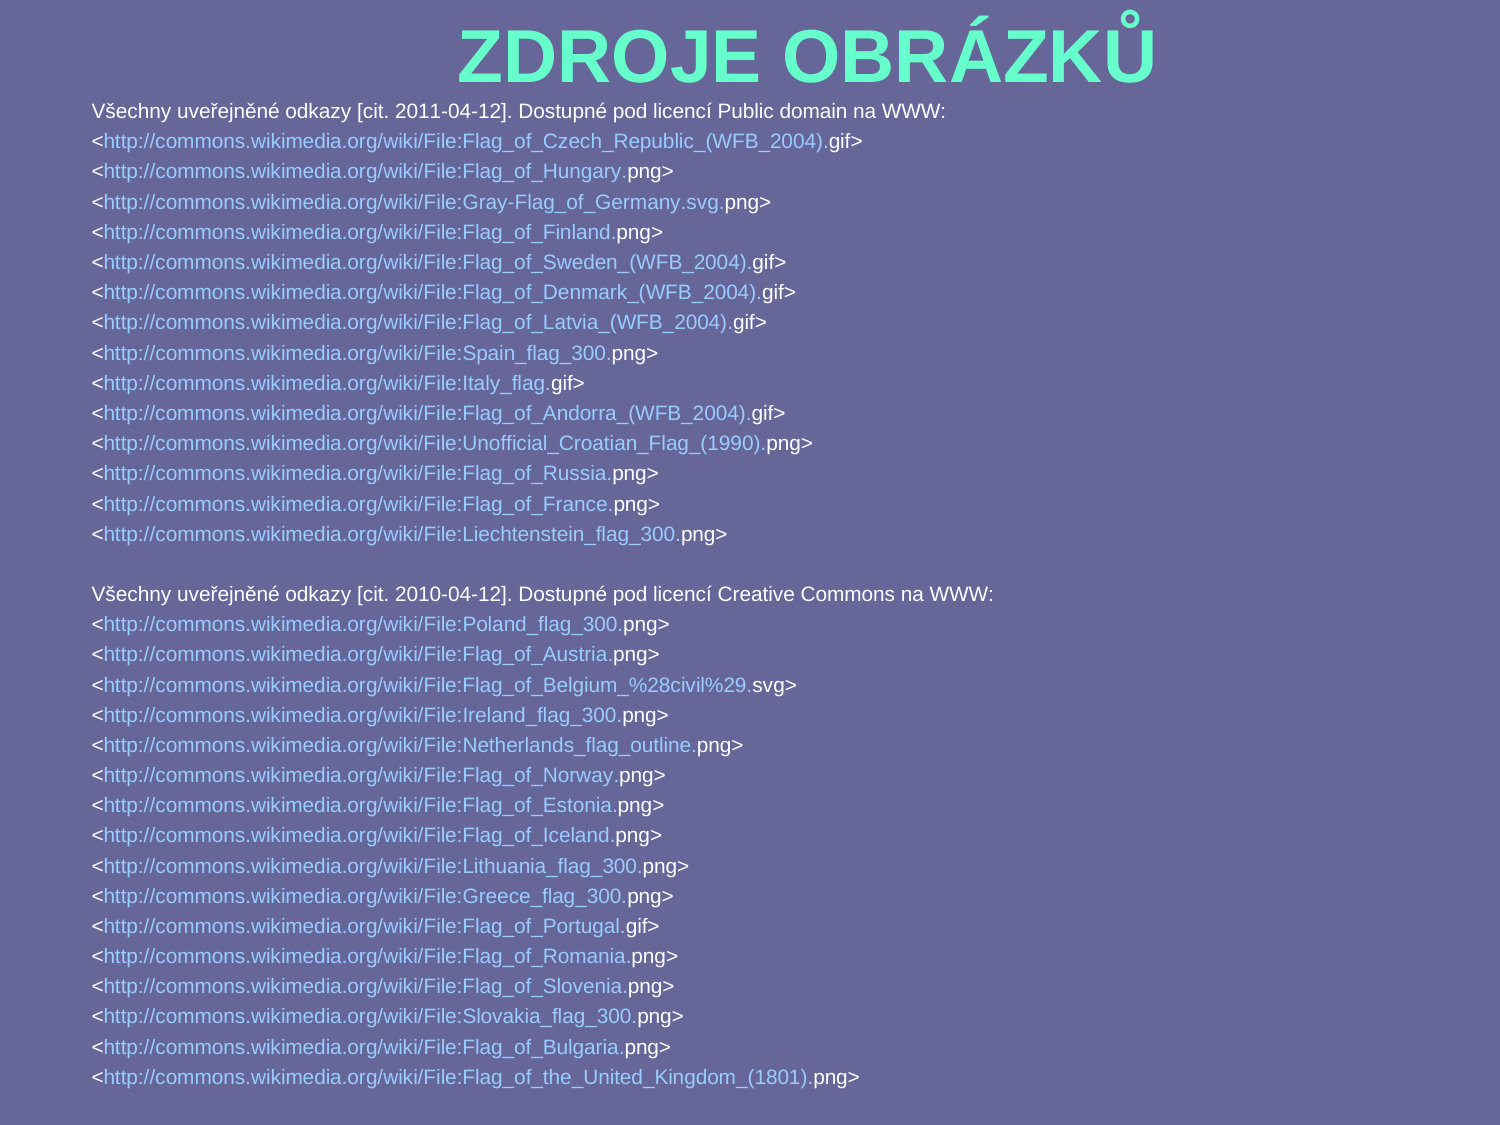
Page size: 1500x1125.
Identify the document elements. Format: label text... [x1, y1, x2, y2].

text_box ZDROJE OBRÁZKŮ [0, 0, 1286, 261]
table_cell [77, 1096, 1427, 1125]
table_header Všechny uveřejněné odkazy [cit. 2011-04-12]. Dostupné pod licencí Public domain na WWW: <http://commons.wikimedia.org/wiki/File:Flag_of_Czech_Republic_(WFB_2004).gif> <http://commons.wikimedia.org/wiki/File:Flag_of_Hungary.png> <http://commons.wikimedia.org/wiki/File:Gray-Flag_of_Germany.svg.png> <http://commons.wikimedia.org/wiki/File:Flag_of_Finland.png> <http://commons.wikimedia.org/wiki/File:Flag_of_Sweden_(WFB_2004).gif> <http://commons.wikimedia.org/wiki/File:Flag_of_Denmark_(WFB_2004).gif> <http://commons.wikimedia.org/wiki/File:Flag_of_Latvia_(WFB_2004).gif> <http://commons.wikimedia.org/wiki/File:Spain_flag_300.png> <http://commons.wikimedia.org/wiki/File:Italy_flag.gif> <http://commons.wikimedia.org/wiki/File:Flag_of_Andorra_(WFB_2004).gif> <http://commons.wikimedia.org/wiki/File:Unofficial_Croatian_Flag_(1990).png> <http://commons.wikimedia.org/wiki/File:Flag_of_Russia.png> <http://commons.wikimedia.org/wiki/File:Flag_of_France.png> <http://commons.wikimedia.org/wiki/File:Liechtenstein_flag_300.png> Všechny uveřejněné odkazy [cit. 2010-04-12]. Dostupné pod licencí Creative Commons na WWW: <http://commons.wikimedia.org/wiki/File:Poland_flag_300.png> <http://commons.wikimedia.org/wiki/File:Flag_of_Austria.png> <http://commons.wikimedia.org/wiki/File:Flag_of_Belgium_%28civil%29.svg> <http://commons.wikimedia.org/wiki/File:Ireland_flag_300.png> <http://commons.wikimedia.org/wiki/File:Netherlands_flag_outline.png> <http://commons.wikimedia.org/wiki/File:Flag_of_Norway.png> <http://commons.wikimedia.org/wiki/File:Flag_of_Estonia.png> <http://commons.wikimedia.org/wiki/File:Flag_of_Iceland.png> <http://commons.wikimedia.org/wiki/File:Lithuania_flag_300.png> <http://commons.wikimedia.org/wiki/File:Greece_flag_300.png> <http://commons.wikimedia.org/wiki/File:Flag_of_Portugal.gif> <http://commons.wikimedia.org/wiki/File:Flag_of_Romania.png> <http://commons.wikimedia.org/wiki/File:Flag_of_Slovenia.png> <http://commons.wikimedia.org/wiki/File:Slovakia_flag_300.png> <http://commons.wikimedia.org/wiki/File:Flag_of_Bulgaria.png> <http://commons.wikimedia.org/wiki/File:Flag_of_the_United_Kingdom_(1801).png> [77, 90, 1427, 1096]
